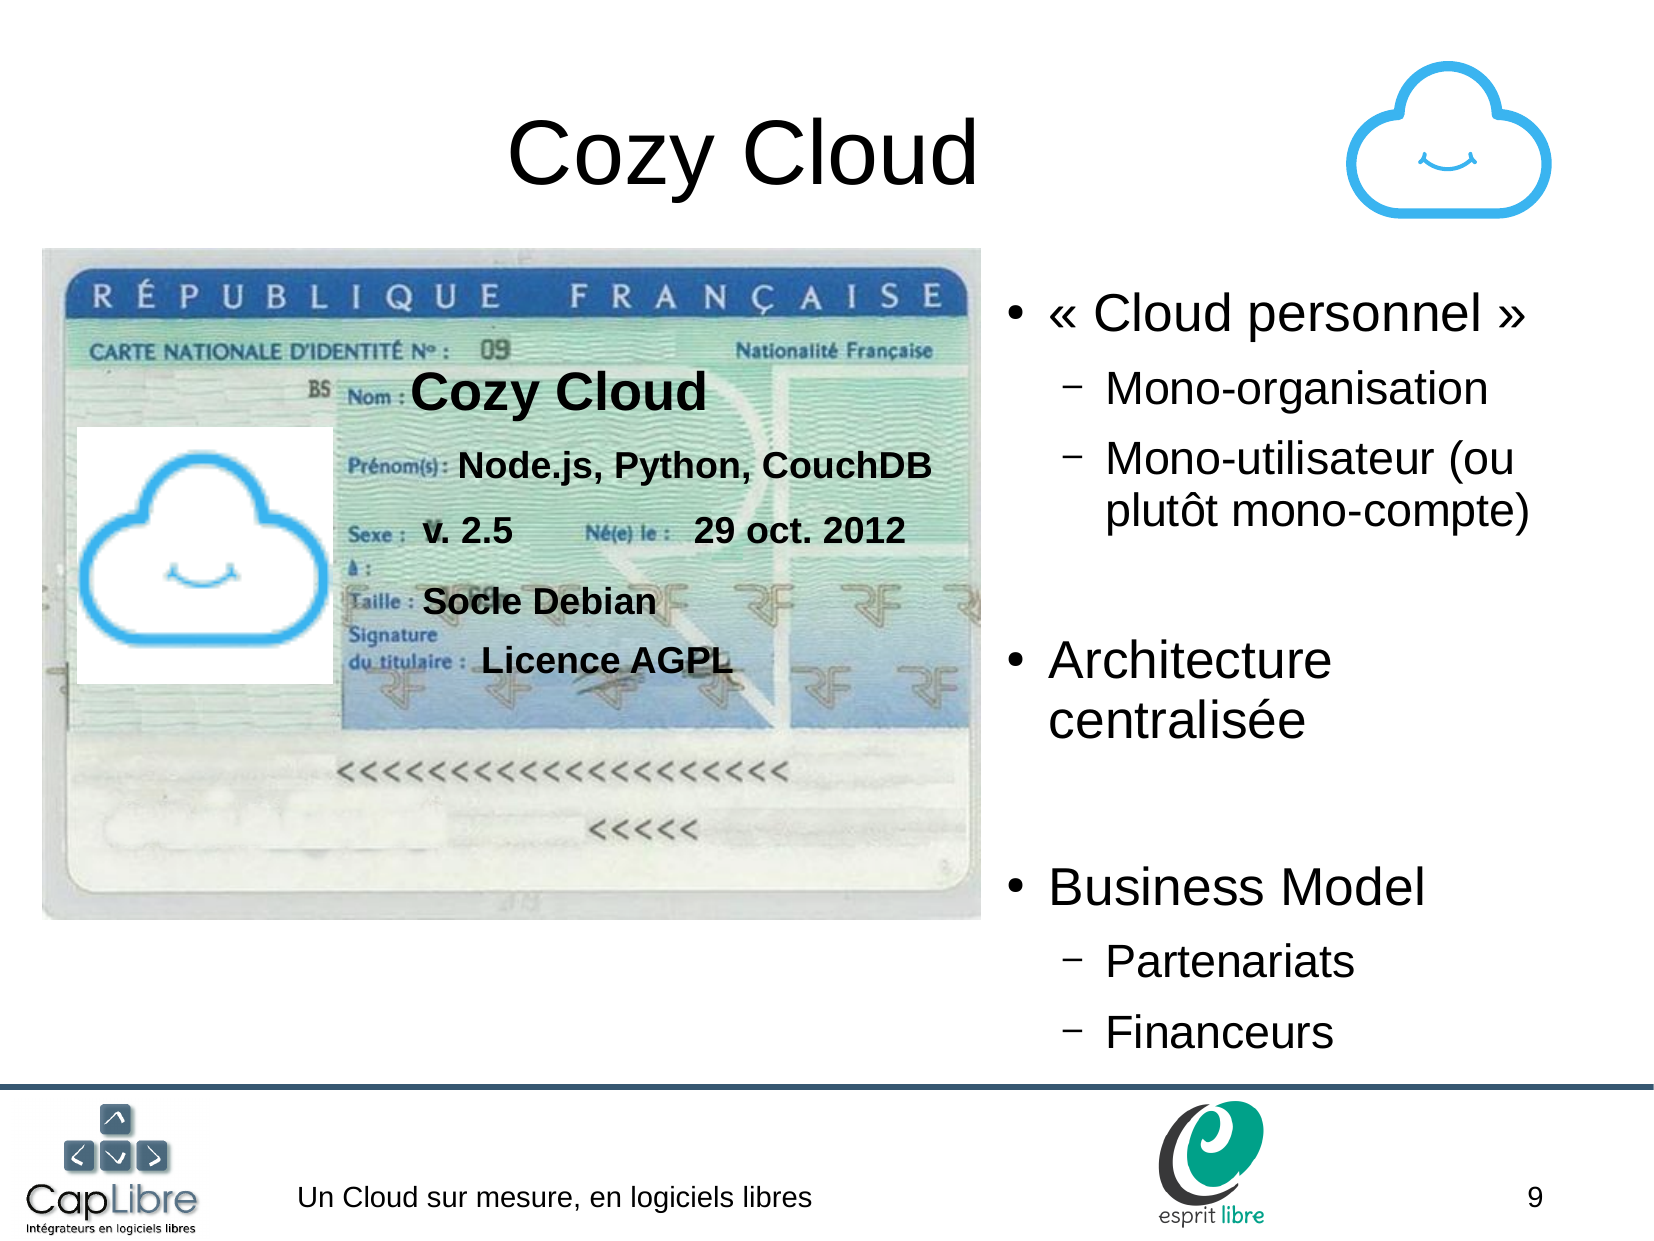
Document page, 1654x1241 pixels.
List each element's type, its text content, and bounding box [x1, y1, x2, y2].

text_box Node.js, Python, CouchDB [442, 437, 969, 536]
list « Cloud personnel » Mono-organisation Mono-utilisateur (ou plutôt mono-compte) Architecture centralisée Business Model Partenariats Financeurs [992, 283, 1595, 1063]
text_box 29 oct. 2012 [810, 502, 1081, 559]
picture [1344, 39, 1554, 249]
text_box Licence AGPL [466, 631, 869, 689]
text_box Socle Debian [407, 572, 810, 630]
title Cozy Cloud [0, 49, 1489, 257]
text_box Cozy Cloud [395, 354, 798, 430]
picture [11, 1098, 210, 1239]
picture [1145, 1098, 1276, 1229]
picture [42, 248, 981, 920]
text_box v. 2.5 [407, 502, 810, 559]
